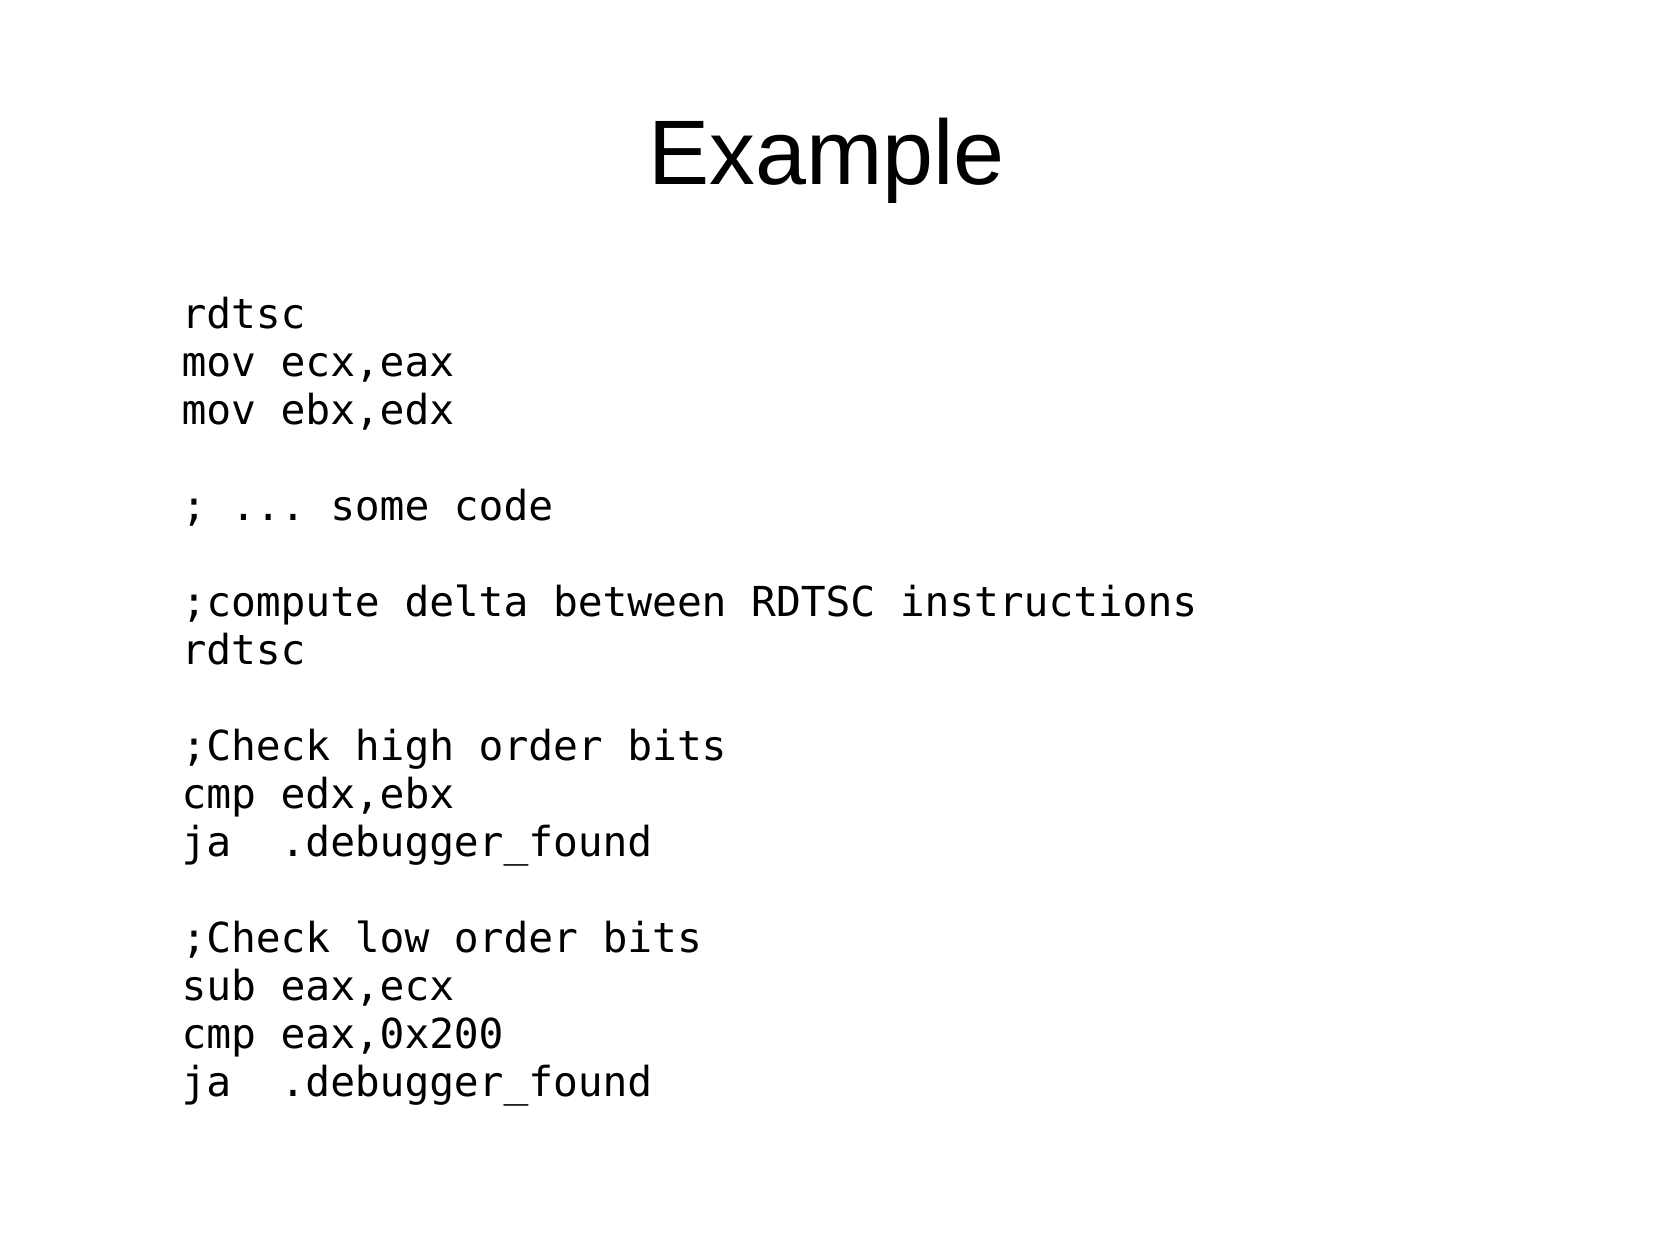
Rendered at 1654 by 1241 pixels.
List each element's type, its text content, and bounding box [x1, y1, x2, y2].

title Example [82, 49, 1571, 257]
list rdtsc mov ecx,eax mov ebx,edx ; ... some code ;compute delta between RDTSC instructions rdtsc ;Check high order bits cmp edx,ebx ja .debugger_found ;Check low order bits sub eax,ecx cmp eax,0x200 ja .debugger_found [82, 290, 1571, 1109]
